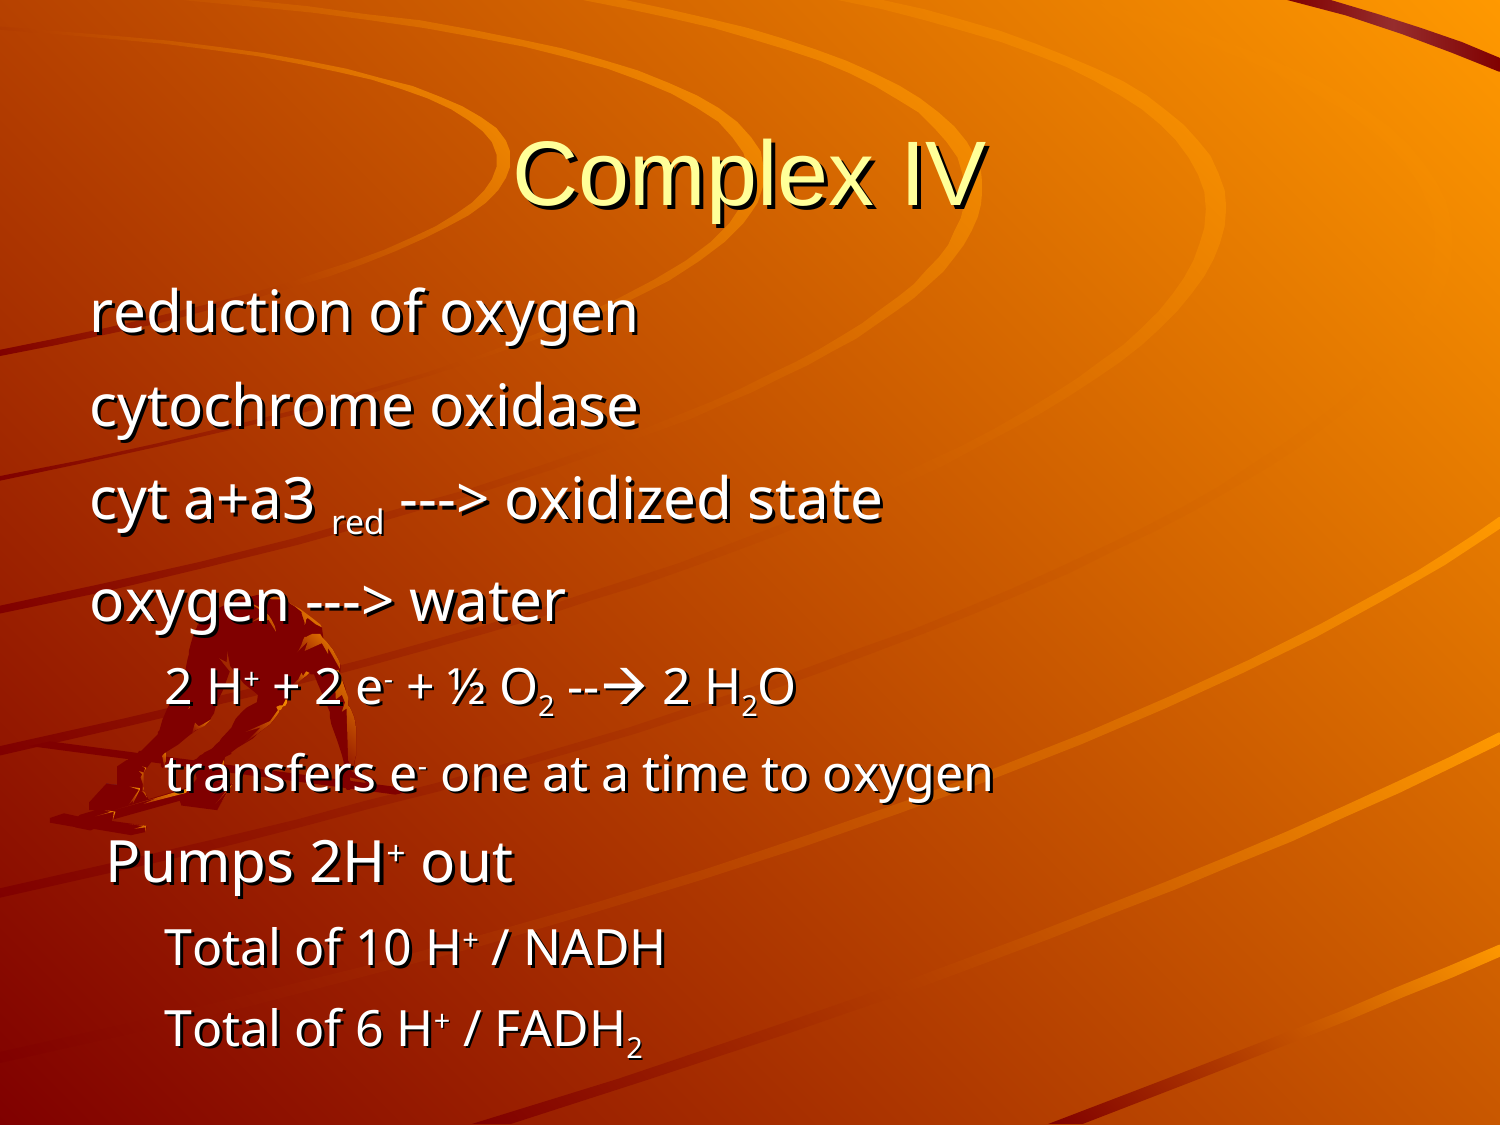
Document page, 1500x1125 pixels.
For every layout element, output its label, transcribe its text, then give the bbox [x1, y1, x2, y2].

title Complex IV [75, 25, 1426, 233]
list reduction of oxygen cytochrome oxidase cyt a+a3 red ---> oxidized state oxygen ---> water 2 H+ + 2 e- + ½ O2 -- 2 H2O transfers e- one at a time to oxygen Pumps 2H+ out Total of 10 H+ / NADH Total of 6 H+ / FADH2 [75, 262, 1426, 1060]
